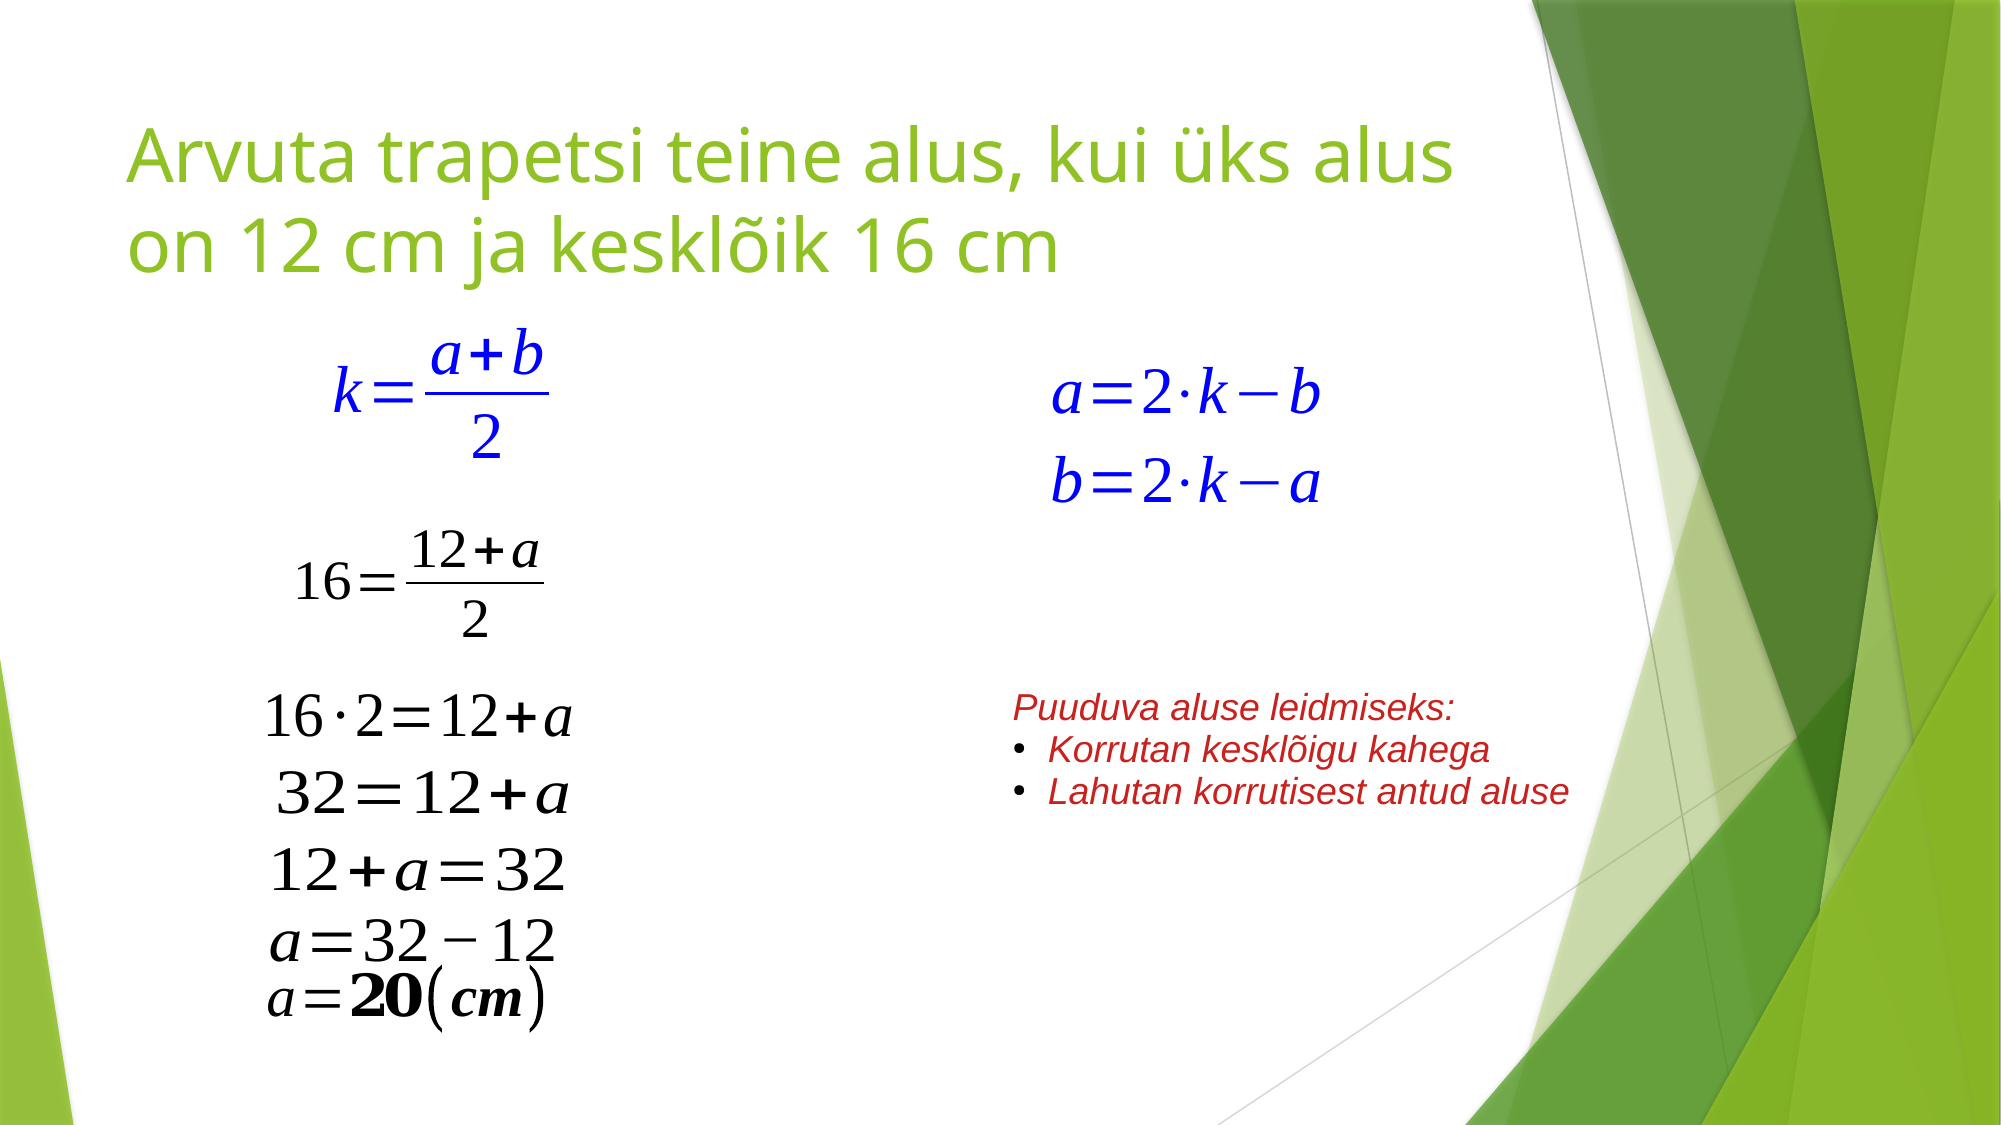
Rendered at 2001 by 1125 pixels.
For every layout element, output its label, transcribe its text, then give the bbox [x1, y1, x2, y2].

chart [251, 833, 586, 1034]
chart [279, 517, 562, 650]
chart [256, 756, 591, 827]
chart [1043, 442, 1329, 517]
chart [248, 679, 591, 750]
chart [324, 314, 559, 473]
text_box Puuduva aluse leidmiseks: Korrutan kesklõigu kahega Lahutan korrutisest antud aluse [997, 679, 1585, 820]
title Arvuta trapetsi teine alus, kui üks alus on 12 cm ja kesklõik 16 cm [111, 100, 1522, 318]
chart [1043, 354, 1329, 429]
